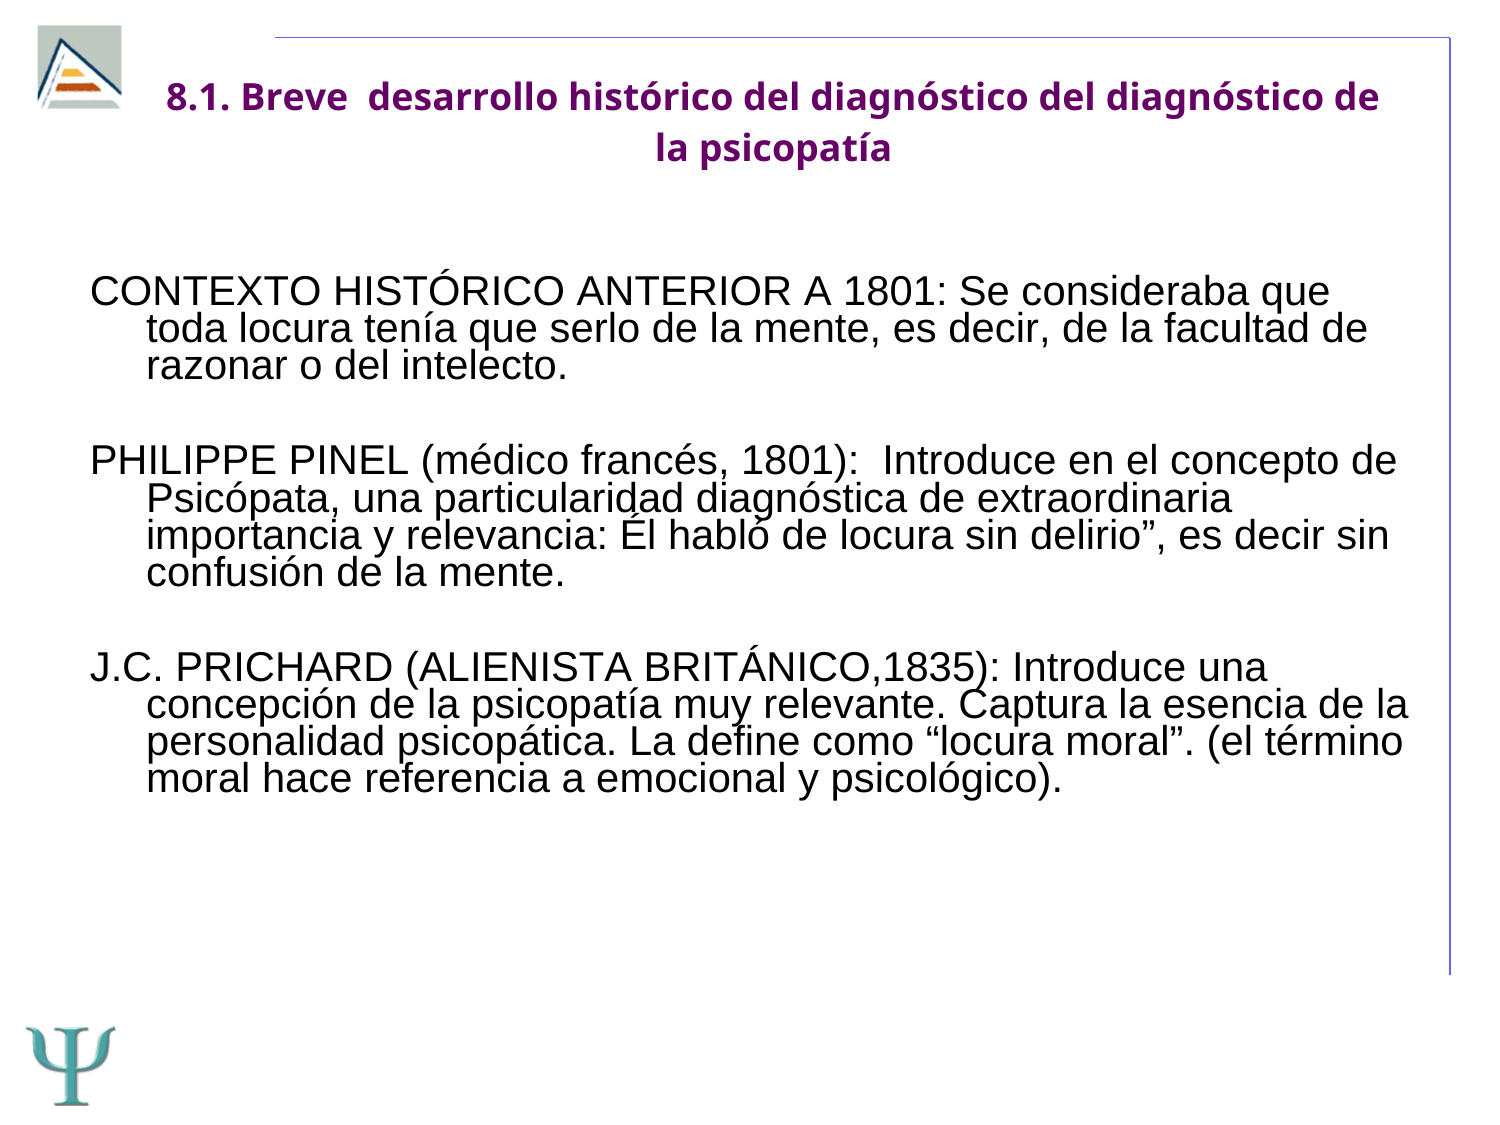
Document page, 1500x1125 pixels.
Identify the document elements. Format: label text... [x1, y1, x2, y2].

picture [37, 24, 122, 109]
list CONTEXTO HISTÓRICO ANTERIOR A 1801: Se consideraba que toda locura tenía que serlo de la mente, es decir, de la facultad de razonar o del intelecto. PHILIPPE PINEL (médico francés, 1801): Introduce en el concepto de Psicópata, una particularidad diagnóstica de extraordinaria importancia y relevancia: Él habló de locura sin delirio”, es decir sin confusión de la mente. J.C. PRICHARD (ALIENISTA BRITÁNICO,1835): Introduce una concepción de la psicopatía muy relevante. Captura la esencia de la personalidad psicopática. La define como “locura moral”. (el término moral hace referencia a emocional y psicológico). [75, 224, 1426, 1125]
title 8.1. Breve desarrollo histórico del diagnóstico del diagnóstico de la psicopatía [147, 56, 1400, 186]
picture [24, 1024, 75, 1106]
